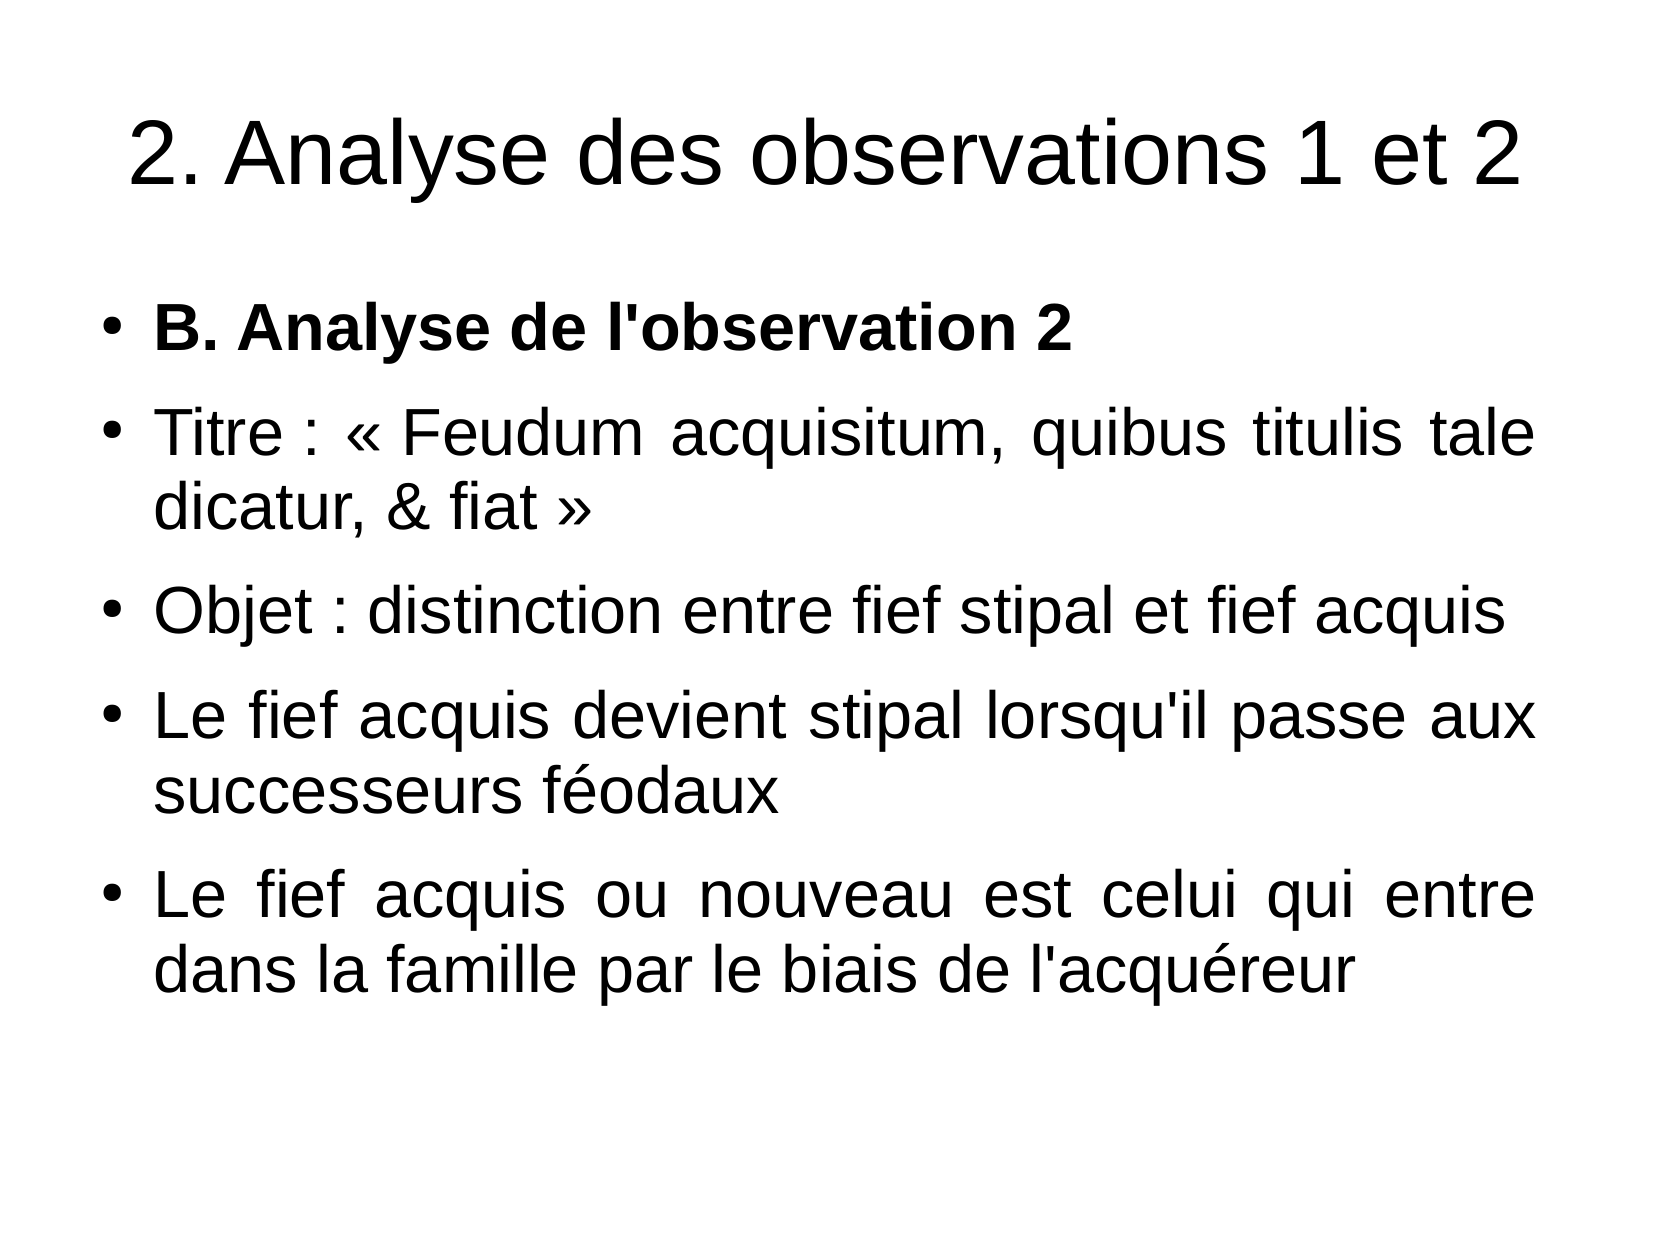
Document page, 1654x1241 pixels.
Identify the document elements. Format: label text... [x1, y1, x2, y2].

list B. Analyse de l'observation 2 Titre : « Feudum acquisitum, quibus titulis tale dicatur, & fiat » Objet : distinction entre fief stipal et fief acquis Le fief acquis devient stipal lorsqu'il passe aux successeurs féodaux Le fief acquis ou nouveau est celui qui entre dans la famille par le biais de l'acquéreur [82, 290, 1538, 1010]
title 2. Analyse des observations 1 et 2 [82, 49, 1571, 257]
